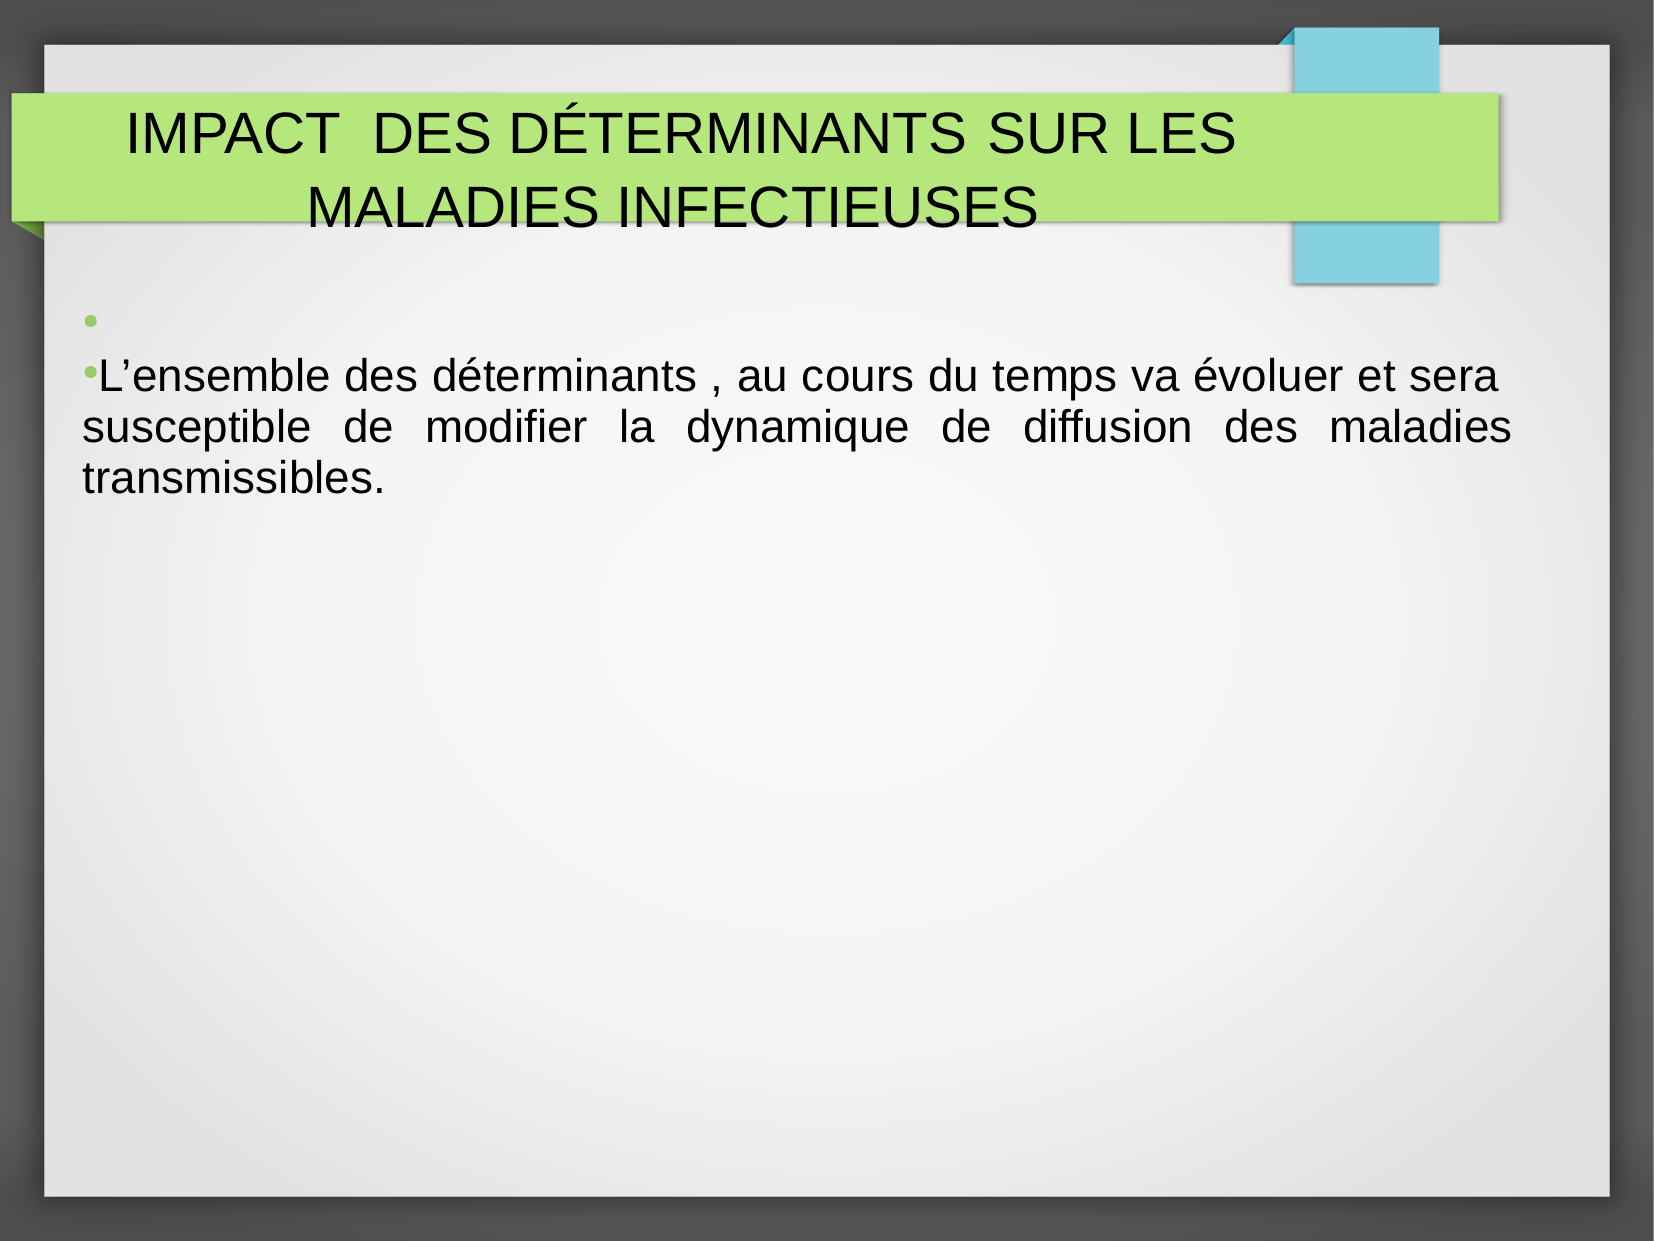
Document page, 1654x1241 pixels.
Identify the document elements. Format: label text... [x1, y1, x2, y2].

list L’ensemble des déterminants , au cours du temps va évoluer et sera susceptible de modifier la dynamique de diffusion des maladies transmissibles. [82, 295, 1571, 1015]
title IMPACT DES DÉTERMINANTS SUR LES MALADIES INFECTIEUSES [82, 79, 1264, 229]
